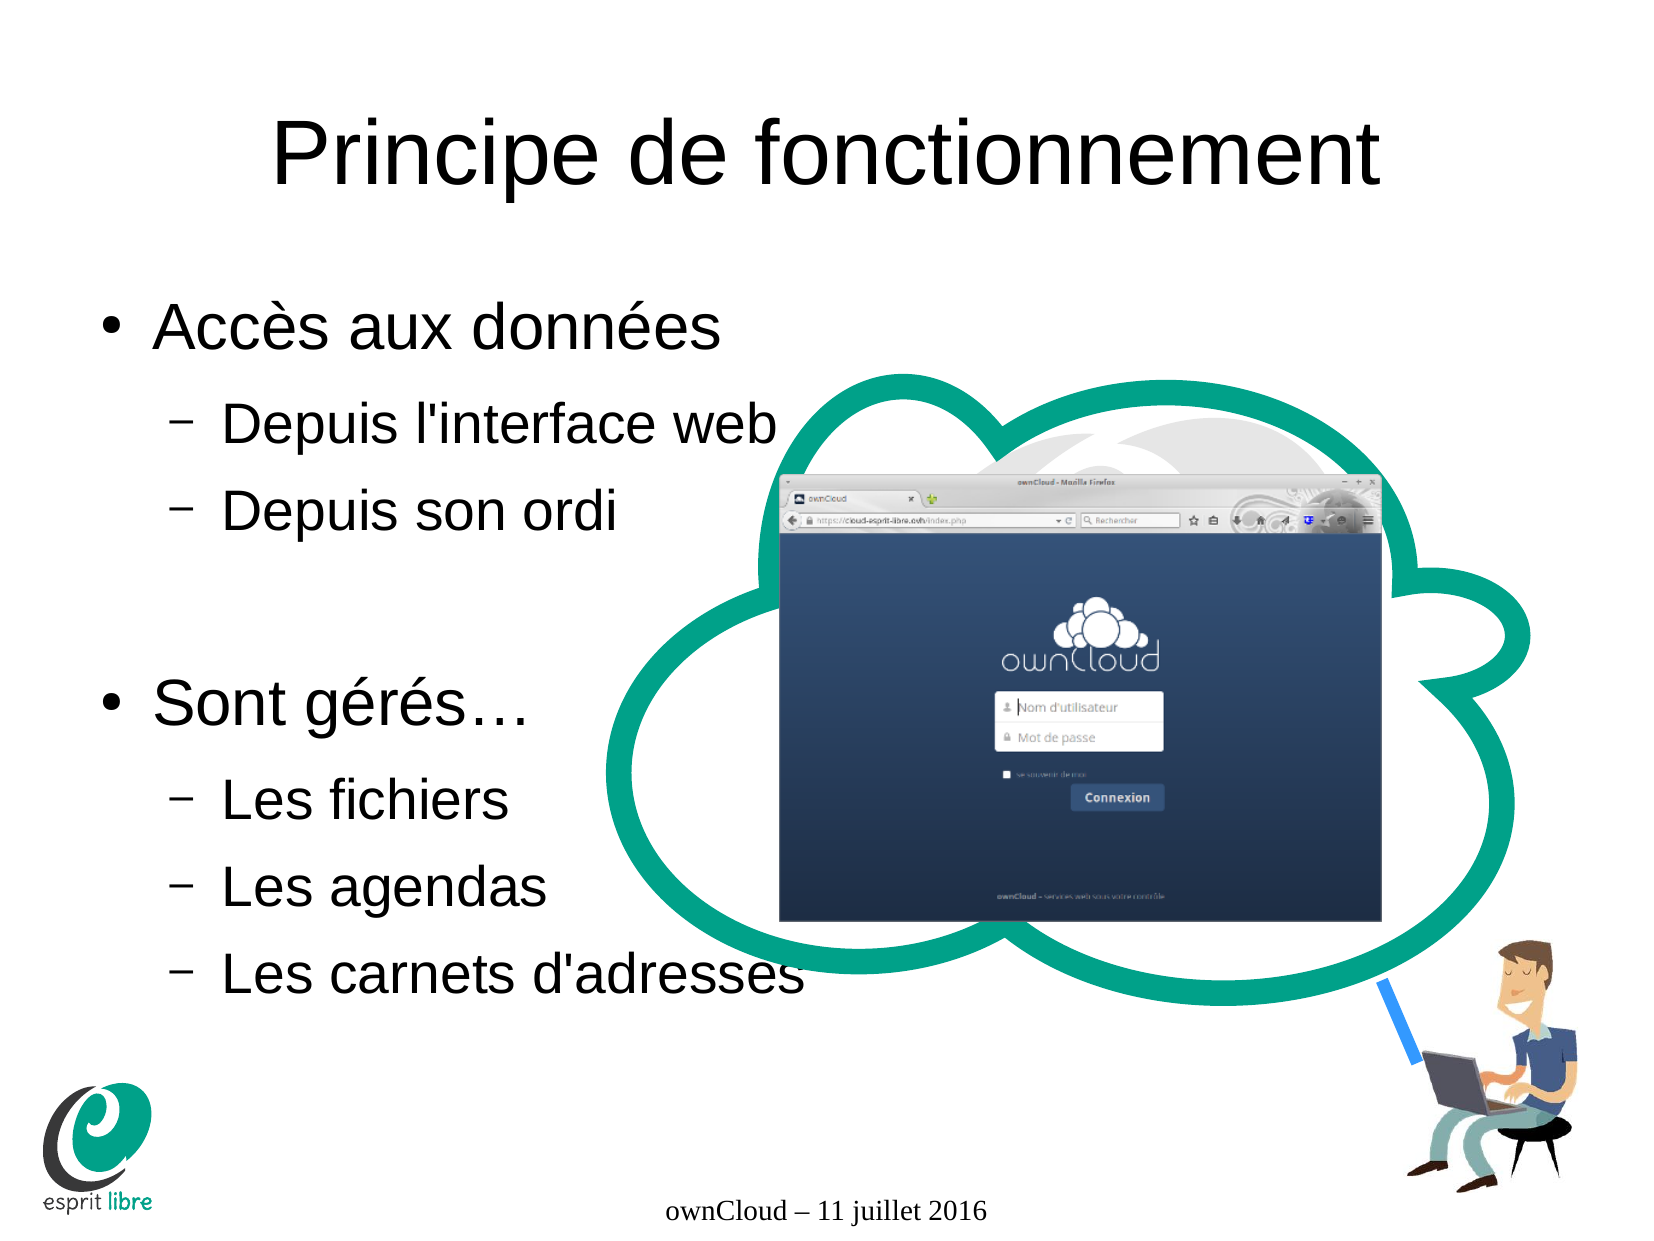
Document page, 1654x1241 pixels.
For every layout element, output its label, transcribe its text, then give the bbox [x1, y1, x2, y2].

list Accès aux données Depuis l'interface web Depuis son ordi Sont gérés… Les fichiers Les agendas Les carnets d'adresses [82, 290, 1571, 1010]
title Principe de fonctionnement [82, 49, 1571, 257]
picture [590, 369, 1619, 1193]
